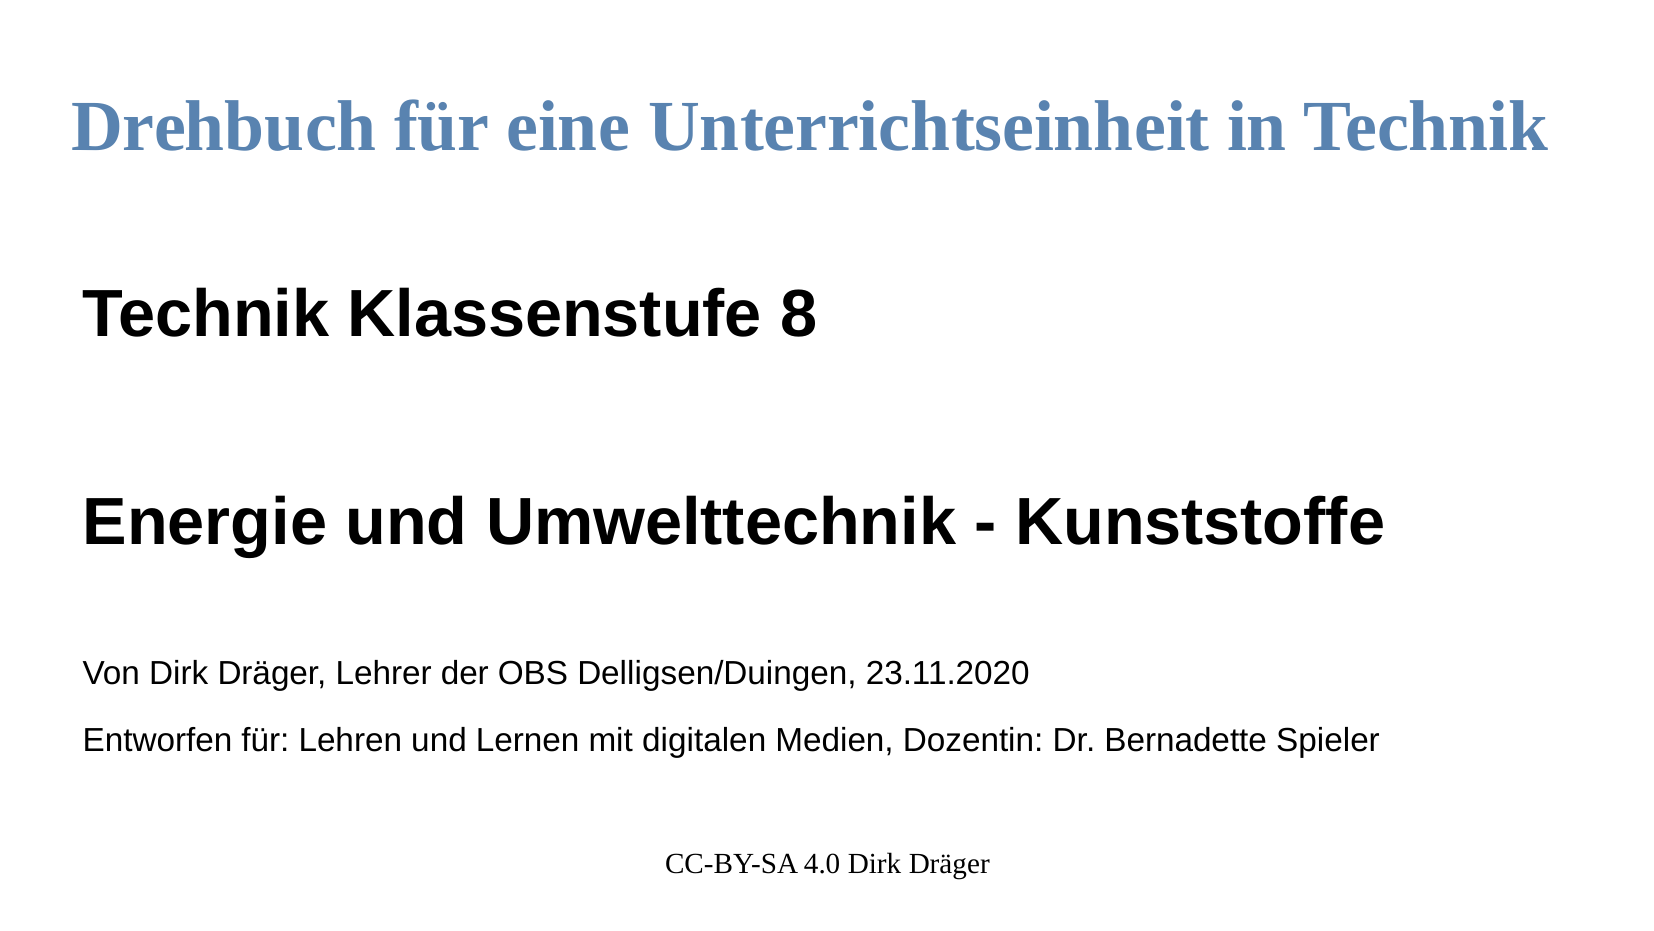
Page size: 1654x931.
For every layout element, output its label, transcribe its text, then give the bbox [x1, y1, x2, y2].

list Technik Klassenstufe 8 Energie und Umwelttechnik - Kunststoffe Von Dirk Dräger, Lehrer der OBS Delligsen/Duingen, 23.11.2020 Entworfen für: Lehren und Lernen mit digitalen Medien, Dozentin: Dr. Bernadette Spieler [82, 275, 1571, 815]
chart [52, 23, 1654, 242]
